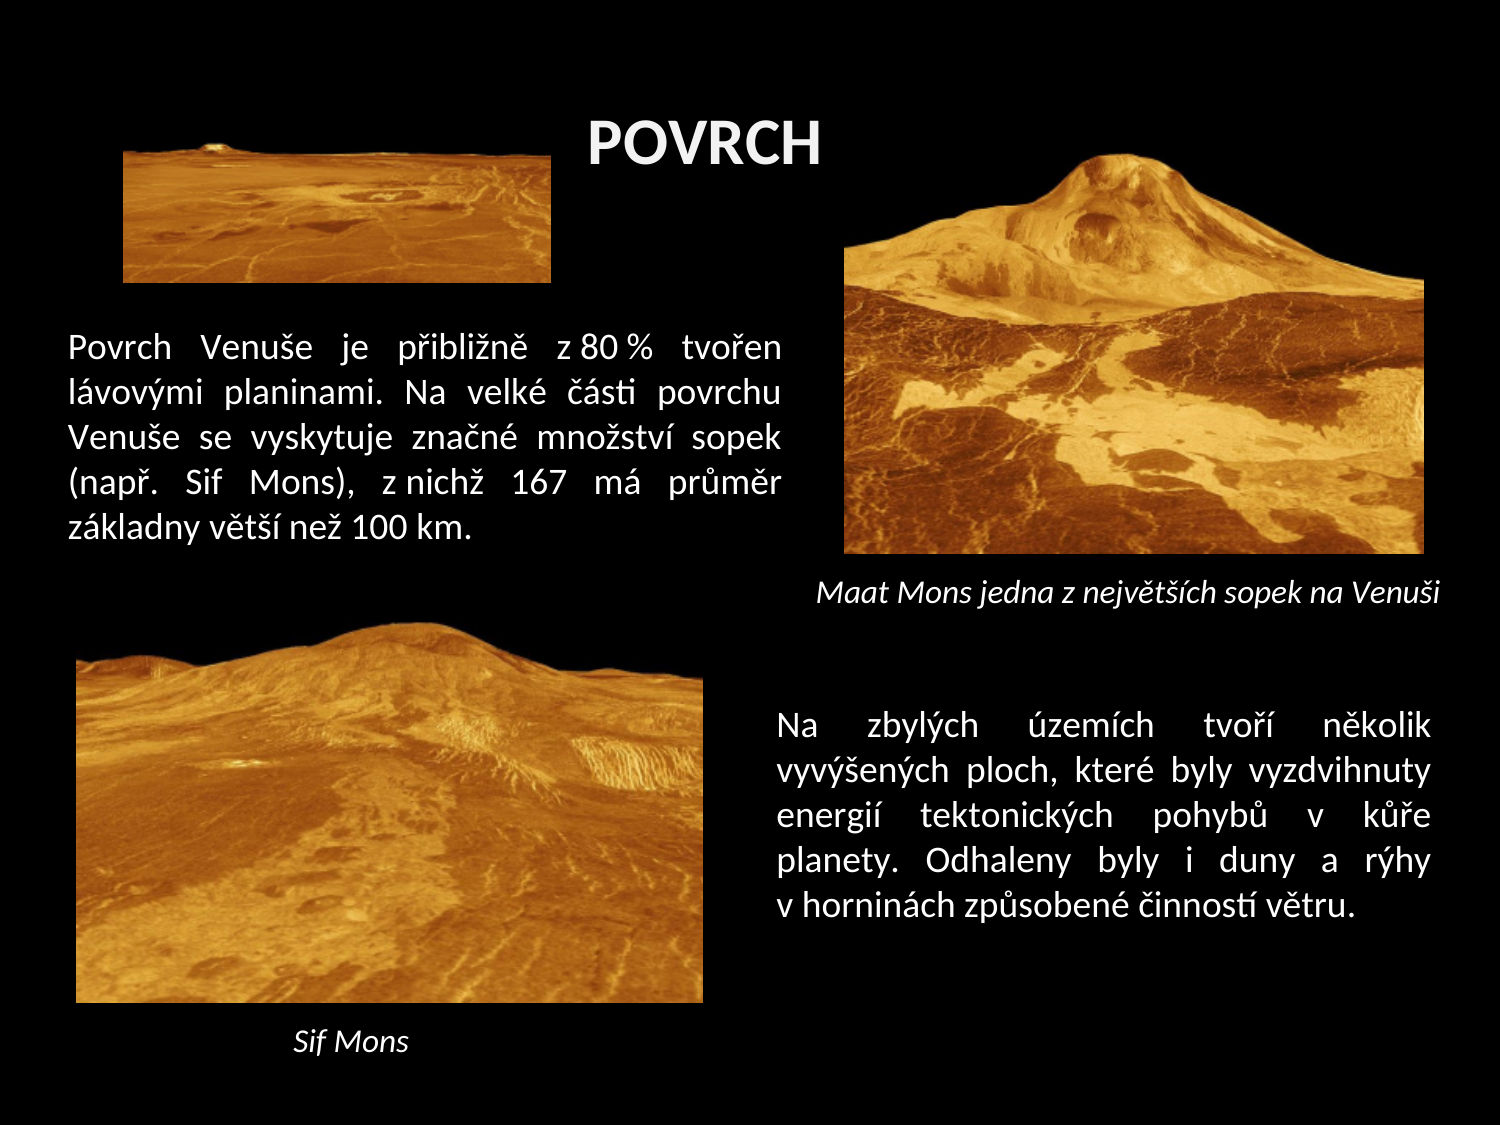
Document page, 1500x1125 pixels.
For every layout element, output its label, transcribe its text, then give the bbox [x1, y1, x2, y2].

picture [123, 101, 551, 283]
text_box Povrch Venuše je přibližně z 80 % tvořen lávovými planinami. Na velké části povrchu Venuše se vyskytuje značné množství sopek (např. Sif Mons), z nichž 167 má průměr základny větší než 100 km. [53, 314, 798, 600]
text_box POVRCH [573, 90, 838, 186]
picture [76, 582, 703, 1003]
text_box Sif Mons [278, 1011, 425, 1067]
picture [844, 90, 1424, 554]
text_box Maat Mons jedna z největších sopek na Venuši [800, 562, 1457, 618]
text_box Na zbylých územích tvoří několik vyvýšených ploch, které byly vyzdvihnuty energií tektonických pohybů v kůře planety. Odhaleny byly i duny a rýhy v horninách způsobené činností větru. [761, 692, 1447, 933]
